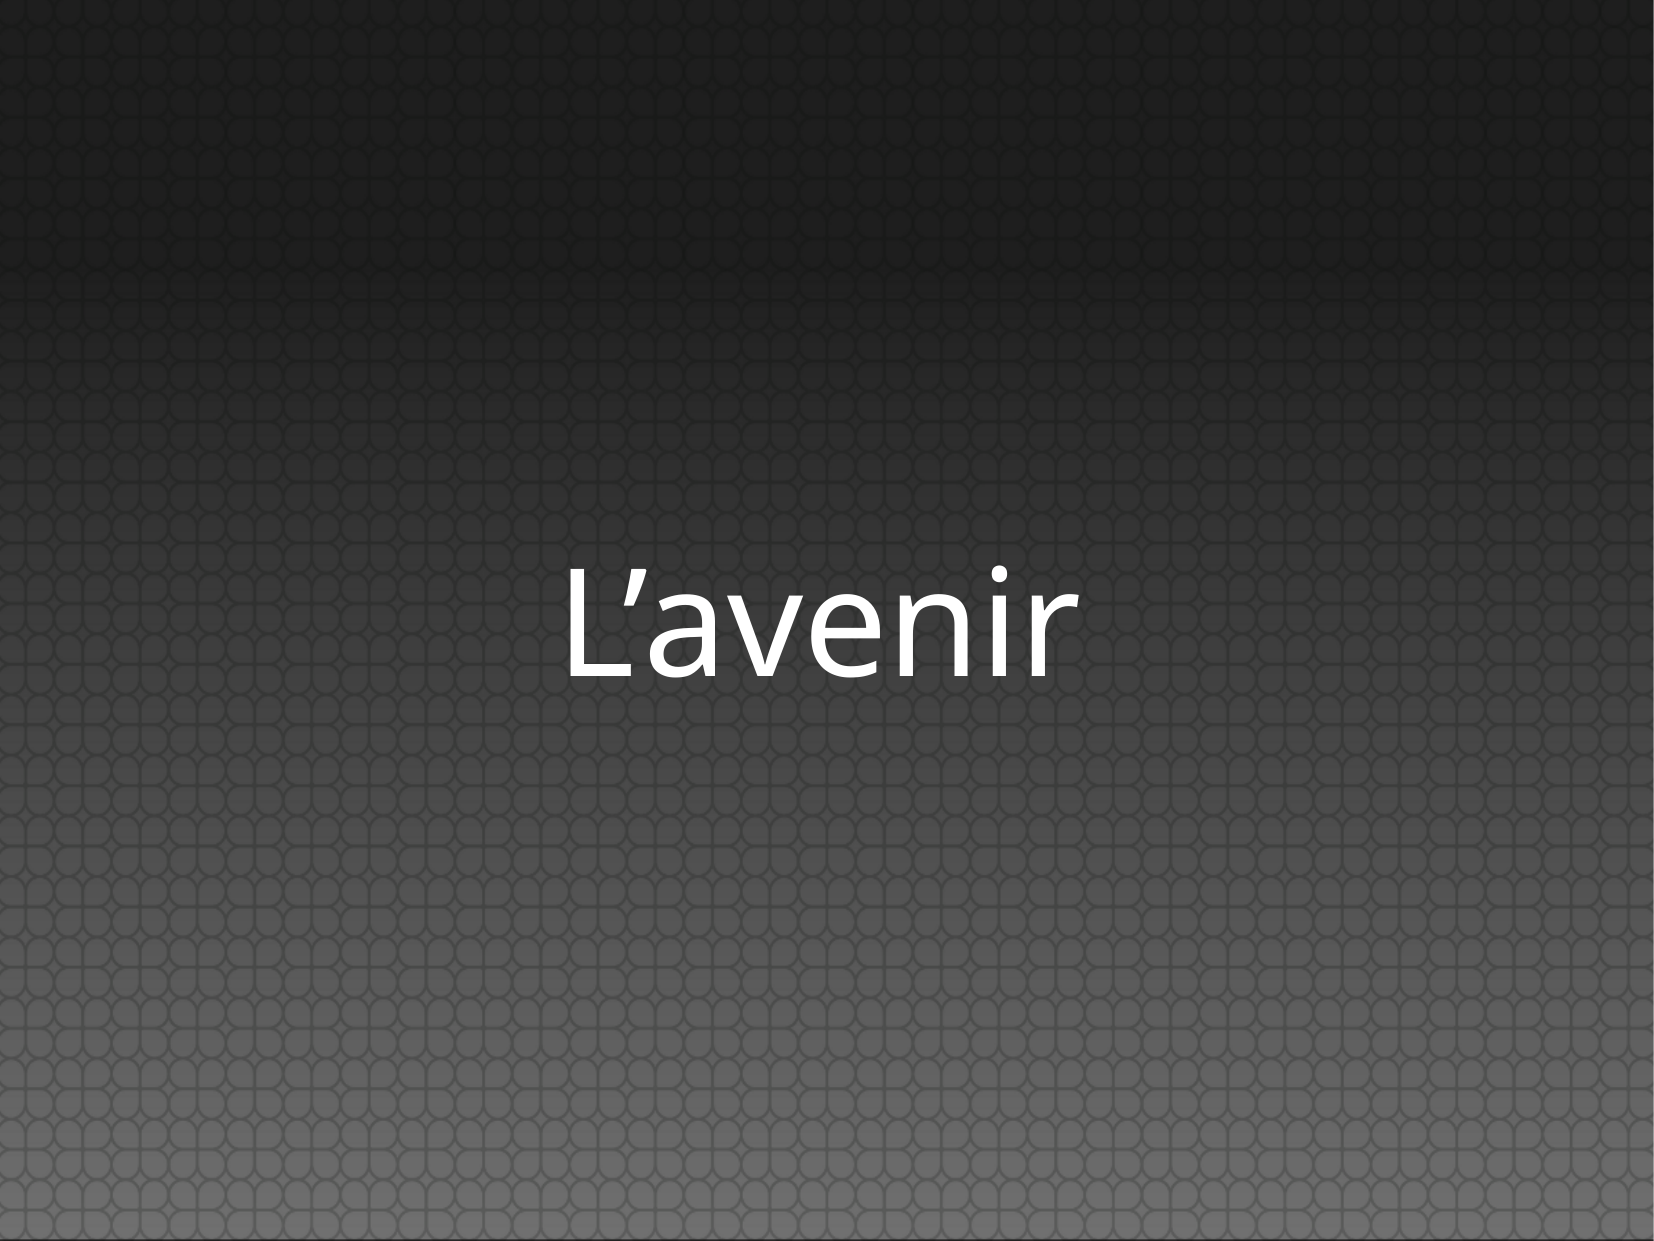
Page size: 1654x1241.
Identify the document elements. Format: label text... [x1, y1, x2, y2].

title L’avenir [75, 525, 1564, 713]
picture [0, 0, 1654, 1241]
